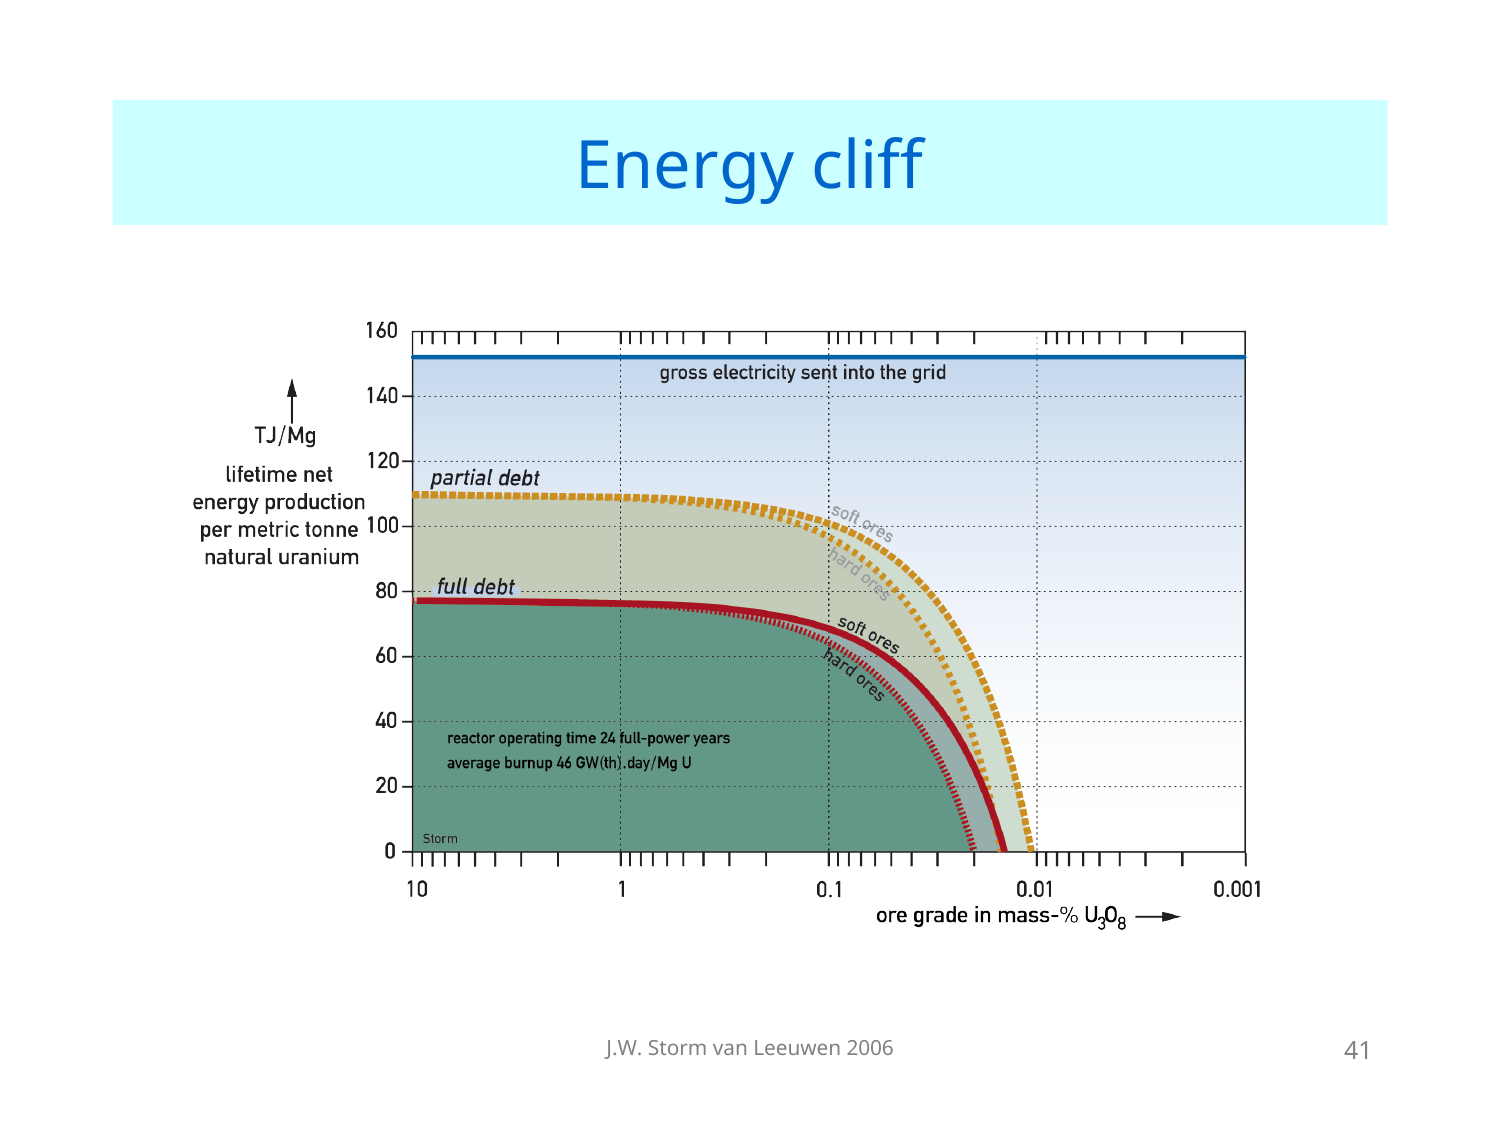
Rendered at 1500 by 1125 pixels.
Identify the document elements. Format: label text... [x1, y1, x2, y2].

picture [192, 318, 1264, 936]
title Energy cliff [112, 99, 1388, 225]
